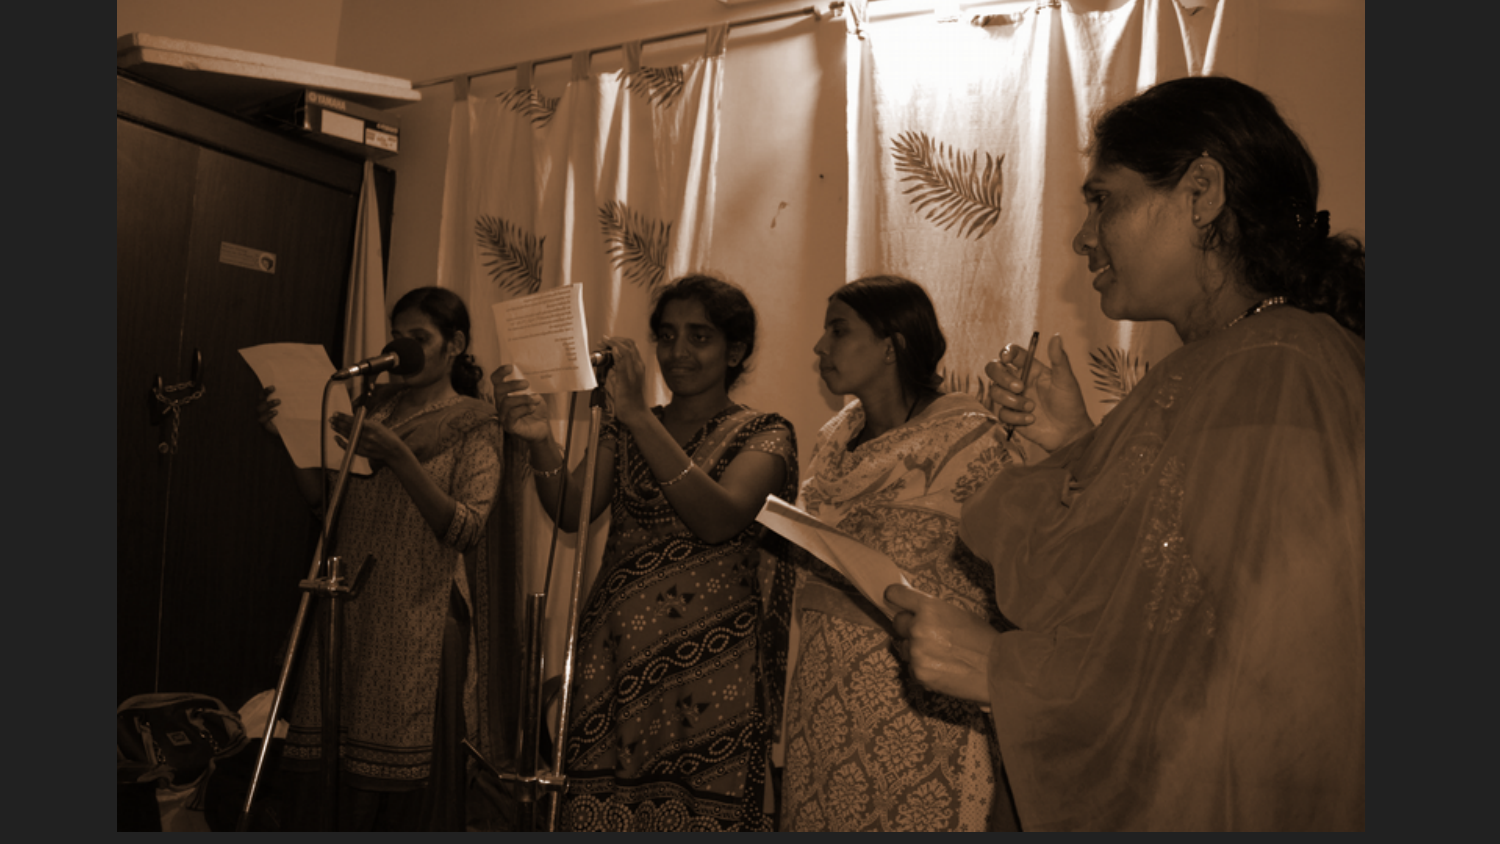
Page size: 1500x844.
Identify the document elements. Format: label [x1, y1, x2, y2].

picture [117, 0, 1365, 832]
